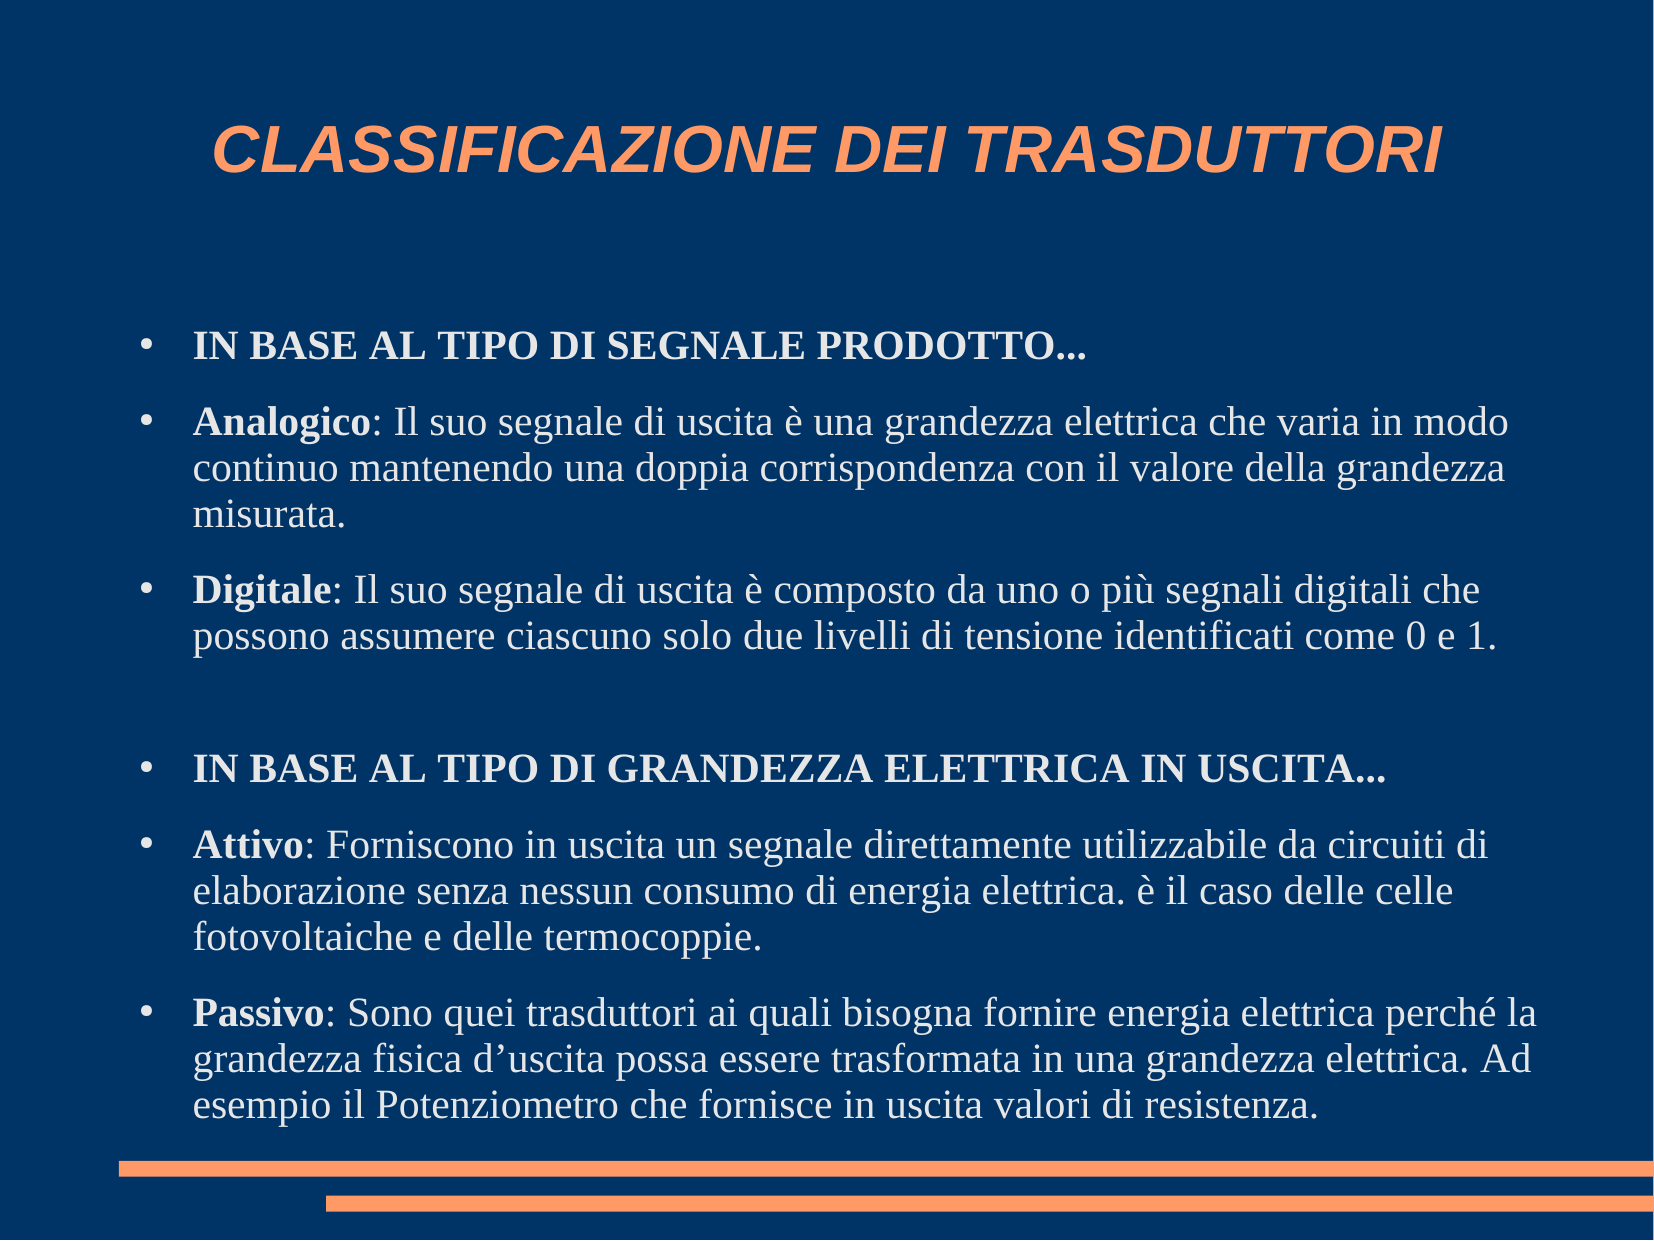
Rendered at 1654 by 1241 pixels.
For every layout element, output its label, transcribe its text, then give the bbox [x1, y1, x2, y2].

title CLASSIFICAZIONE DEI TRASDUTTORI [121, 46, 1534, 254]
list IN BASE AL TIPO DI SEGNALE PRODOTTO... Analogico: Il suo segnale di uscita è una grandezza elettrica che varia in modo continuo mantenendo una doppia corrispondenza con il valore della grandezza misurata. Digitale: Il suo segnale di uscita è composto da uno o più segnali digitali che possono assumere ciascuno solo due livelli di tensione identificati come 0 e 1. [121, 322, 1561, 709]
list IN BASE AL TIPO DI GRANDEZZA ELETTRICA IN USCITA... Attivo: Forniscono in uscita un segnale direttamente utilizzabile da circuiti di elaborazione senza nessun consumo di energia elettrica. è il caso delle celle fotovoltaiche e delle termocoppie. Passivo: Sono quei trasduttori ai quali bisogna fornire energia elettrica perché la grandezza fisica d’uscita possa essere trasformata in una grandezza elettrica. Ad esempio il Potenziometro che fornisce in uscita valori di resistenza. [121, 745, 1561, 1135]
